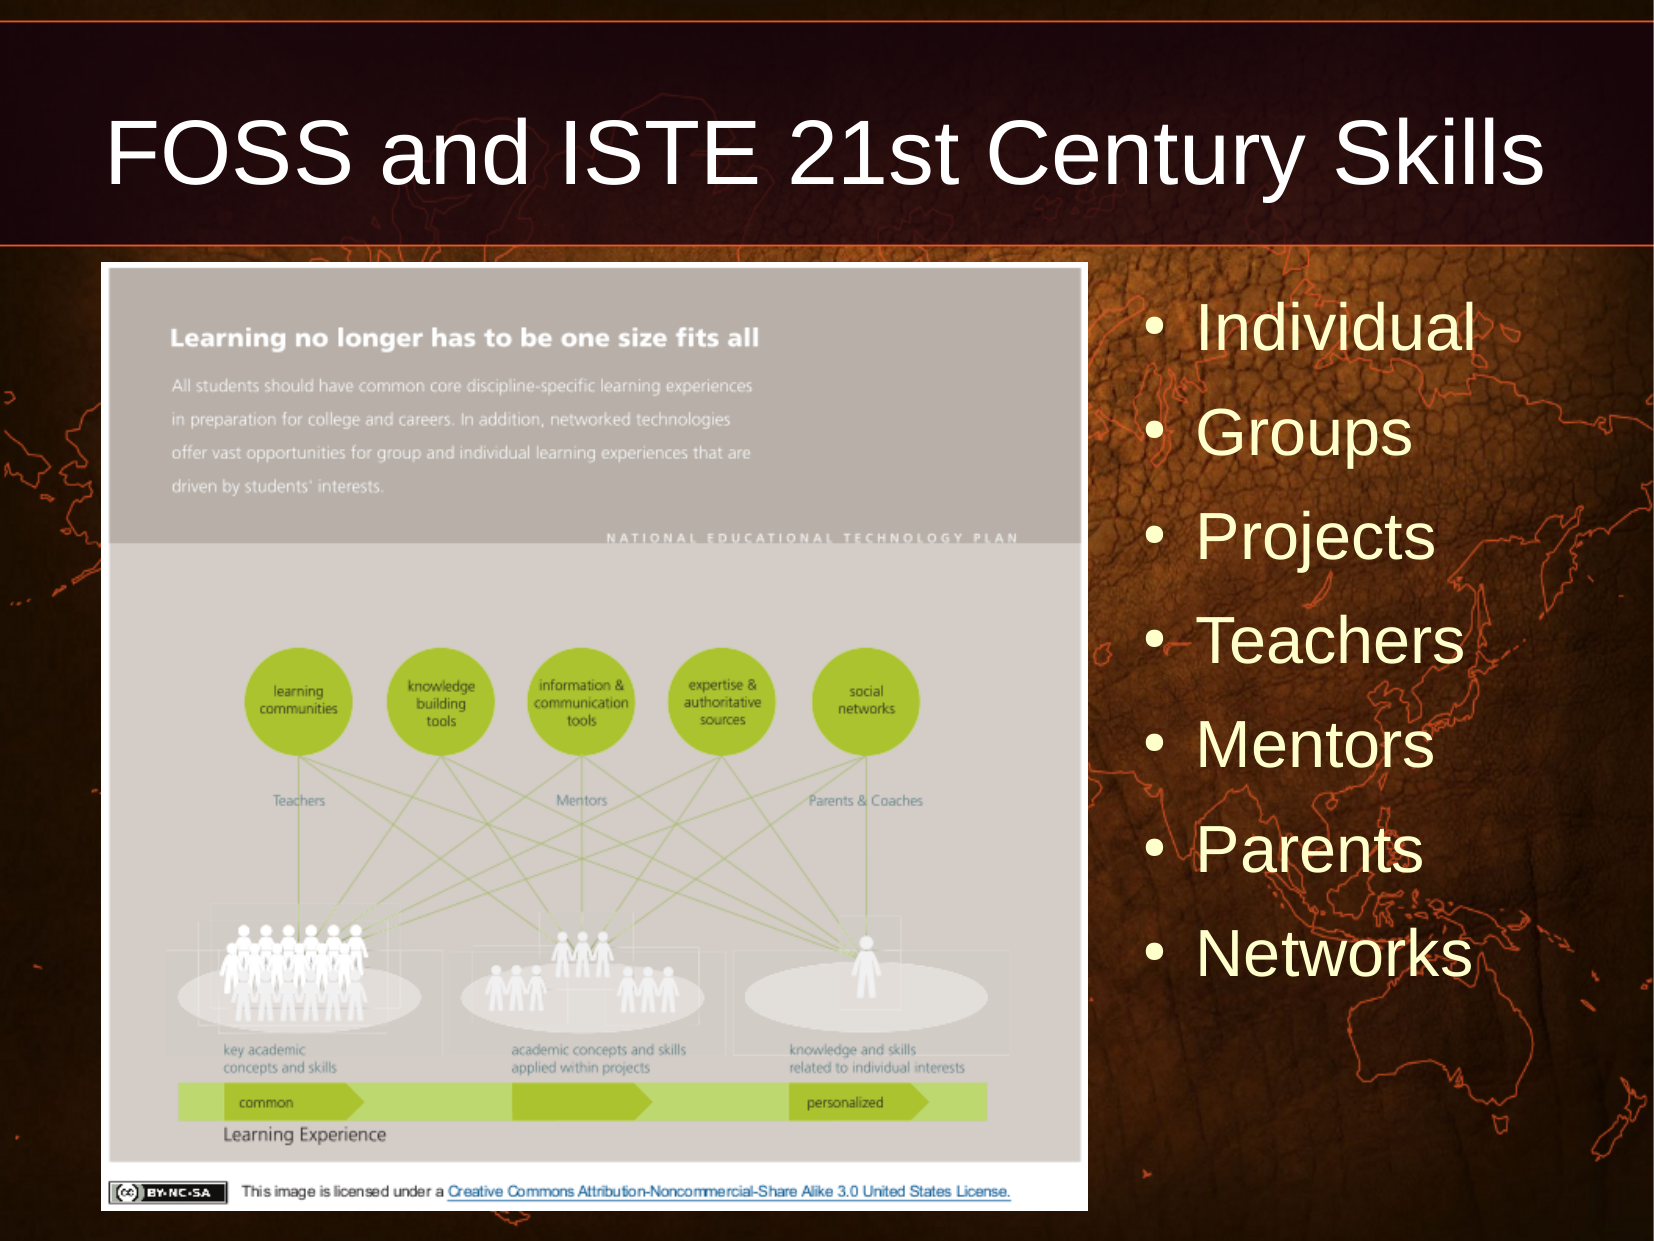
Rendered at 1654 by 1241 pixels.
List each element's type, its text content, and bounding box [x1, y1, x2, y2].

list Individual Groups Projects Teachers Mentors Parents Networks [1125, 290, 1572, 1109]
picture [0, 0, 1654, 1241]
title FOSS and ISTE 21st Century Skills [82, 49, 1571, 257]
